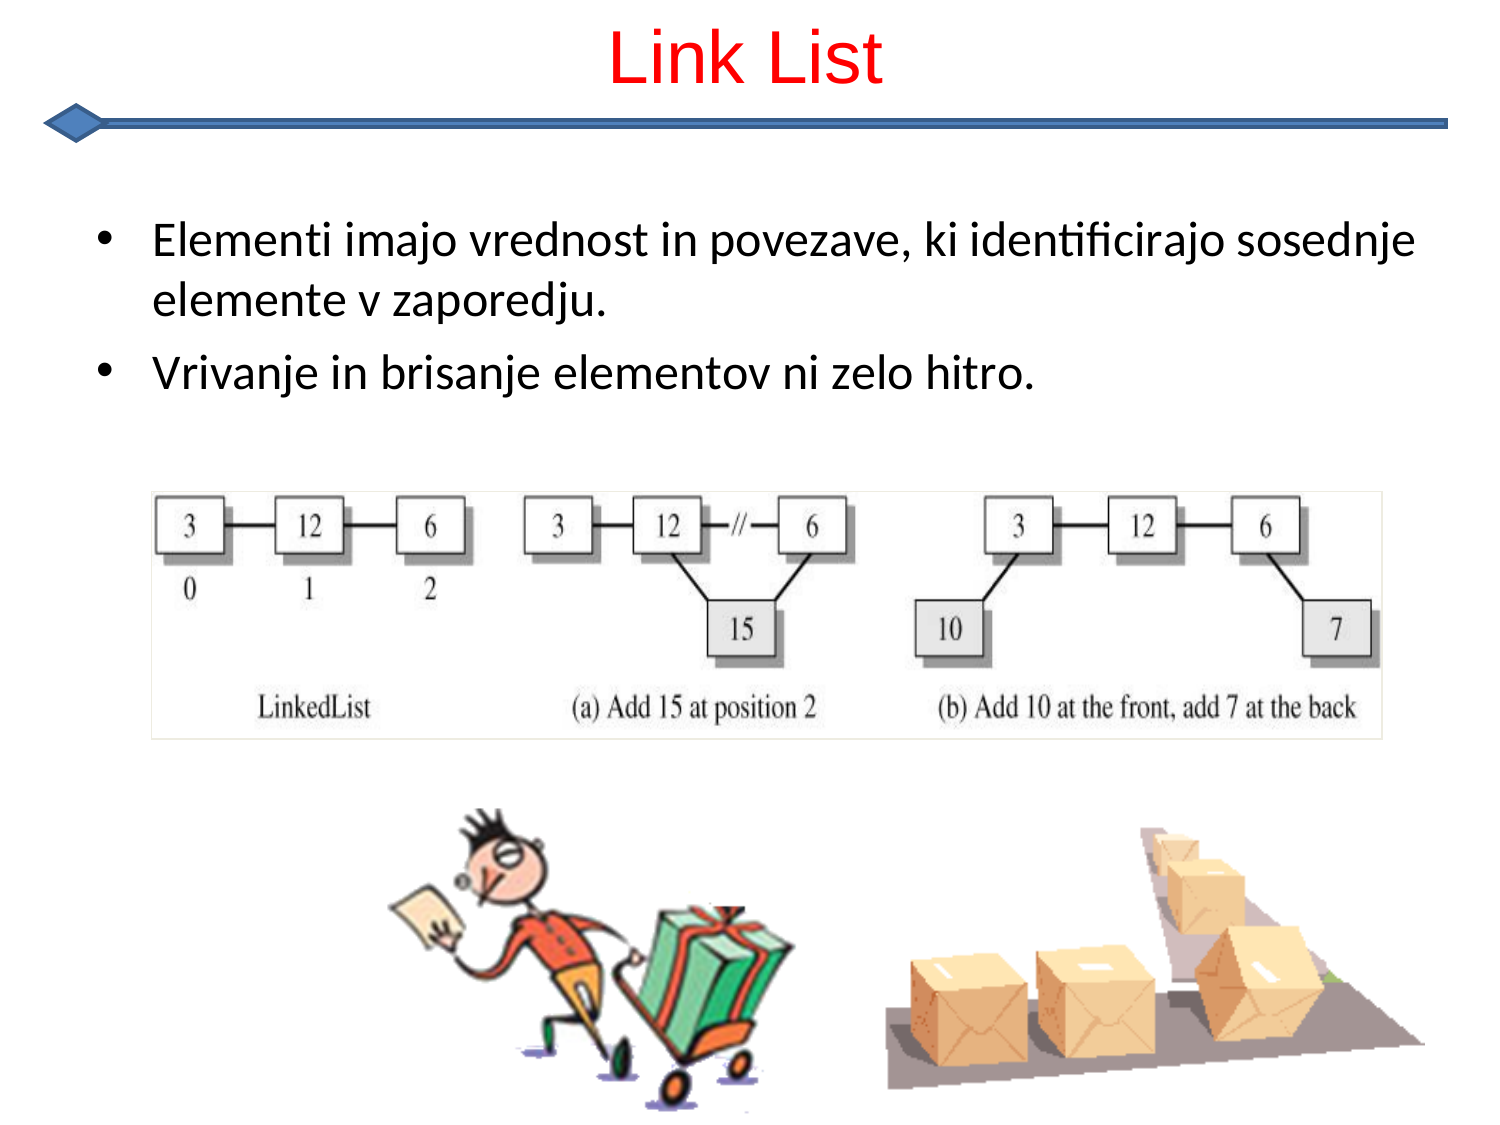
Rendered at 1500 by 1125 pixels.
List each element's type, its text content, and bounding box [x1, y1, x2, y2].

picture [386, 807, 798, 1125]
title Link List [70, 0, 1421, 108]
picture [152, 492, 1382, 739]
picture [878, 820, 1425, 1096]
text_box Elementi imajo vrednost in povezave, ki identificirajo sosednje elemente v zaporedju. Vrivanje in brisanje elementov ni zelo hitro. [81, 199, 1454, 458]
